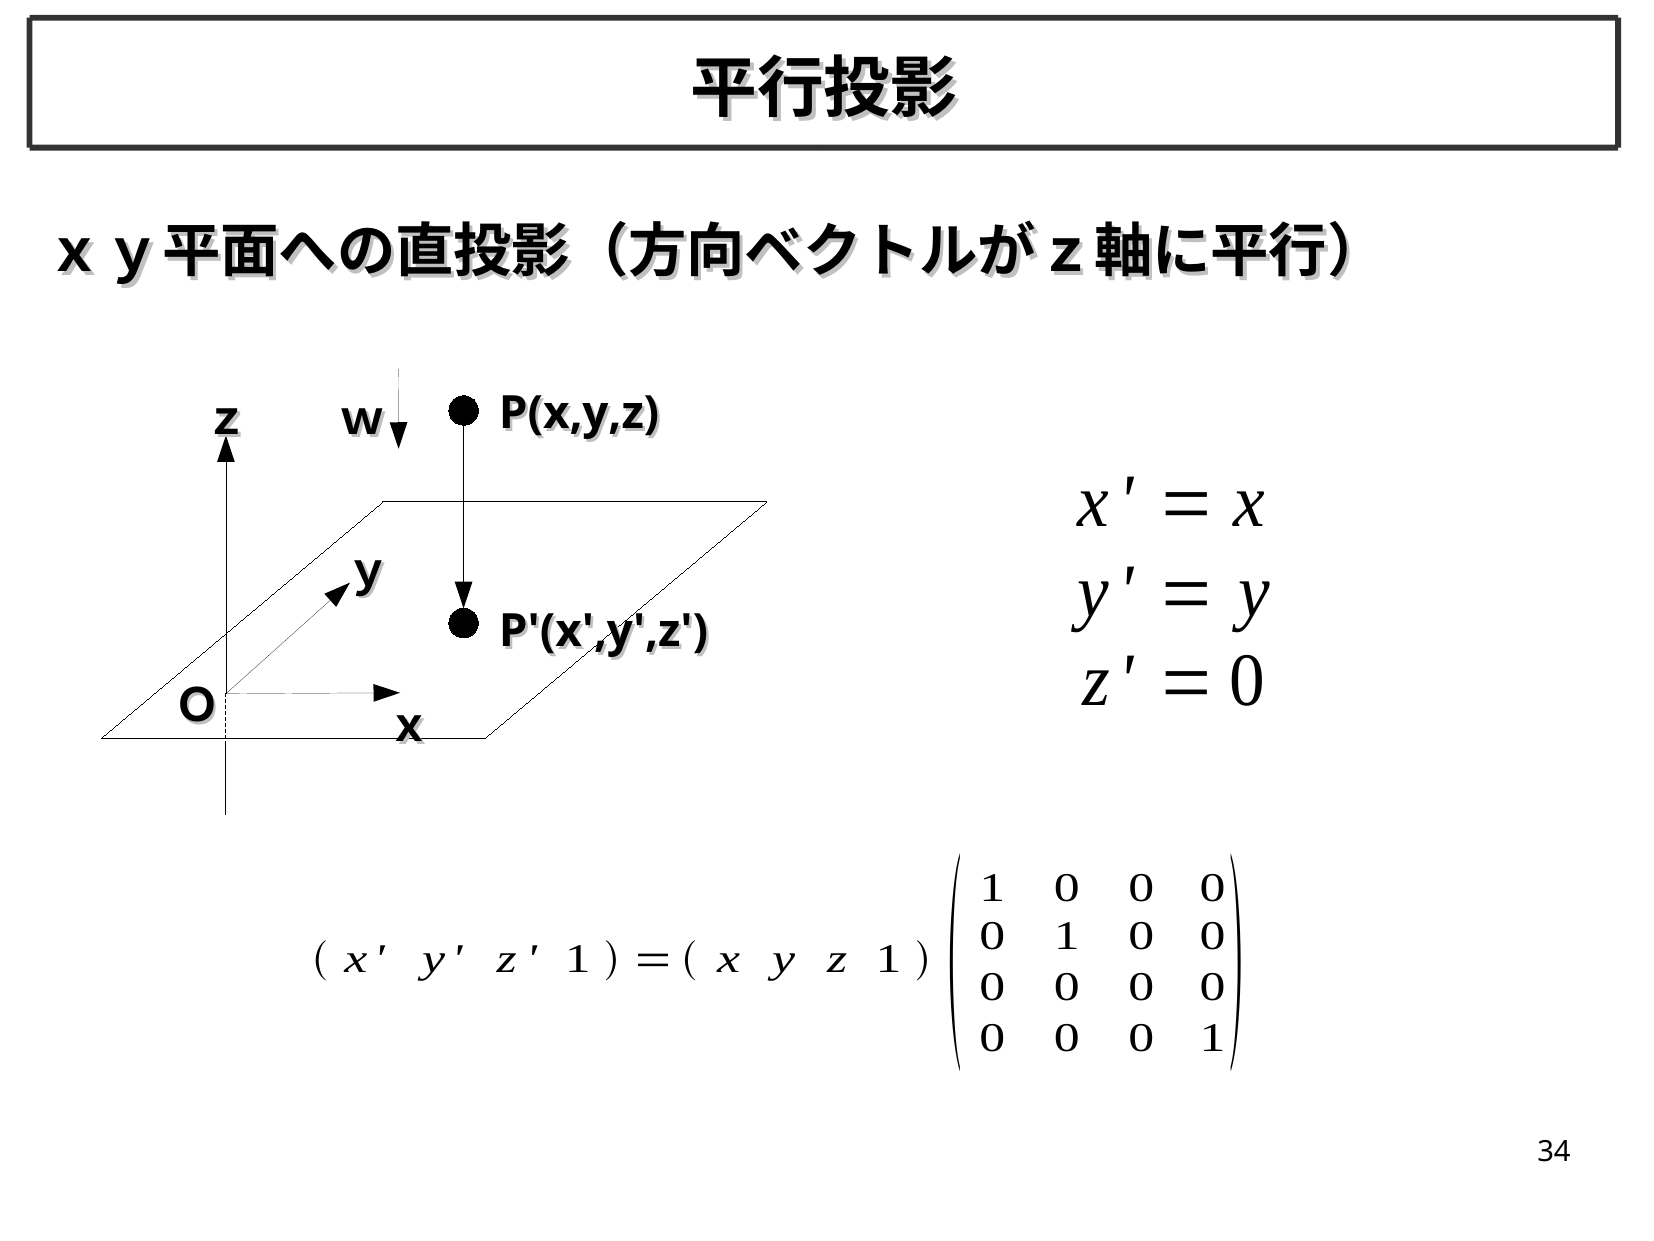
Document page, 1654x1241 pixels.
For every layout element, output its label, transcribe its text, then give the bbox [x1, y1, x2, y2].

text_box 平行投影 [29, 17, 1619, 148]
text_box Ｏ [159, 661, 254, 766]
text_box P(x,y,z) [484, 372, 721, 459]
chart [289, 850, 1263, 1071]
text_box [448, 395, 479, 426]
text_box ｗ [324, 374, 420, 479]
text_box P'(x',y',z') [484, 590, 798, 678]
text_box ｘ [372, 681, 467, 786]
text_box [448, 608, 479, 638]
text_box ｚ [188, 374, 284, 479]
chart [1051, 460, 1304, 727]
text_box ｘｙ平面への直投影（方向ベクトルがｚ軸に平行） [31, 197, 1162, 275]
text_box ｙ [330, 525, 426, 630]
